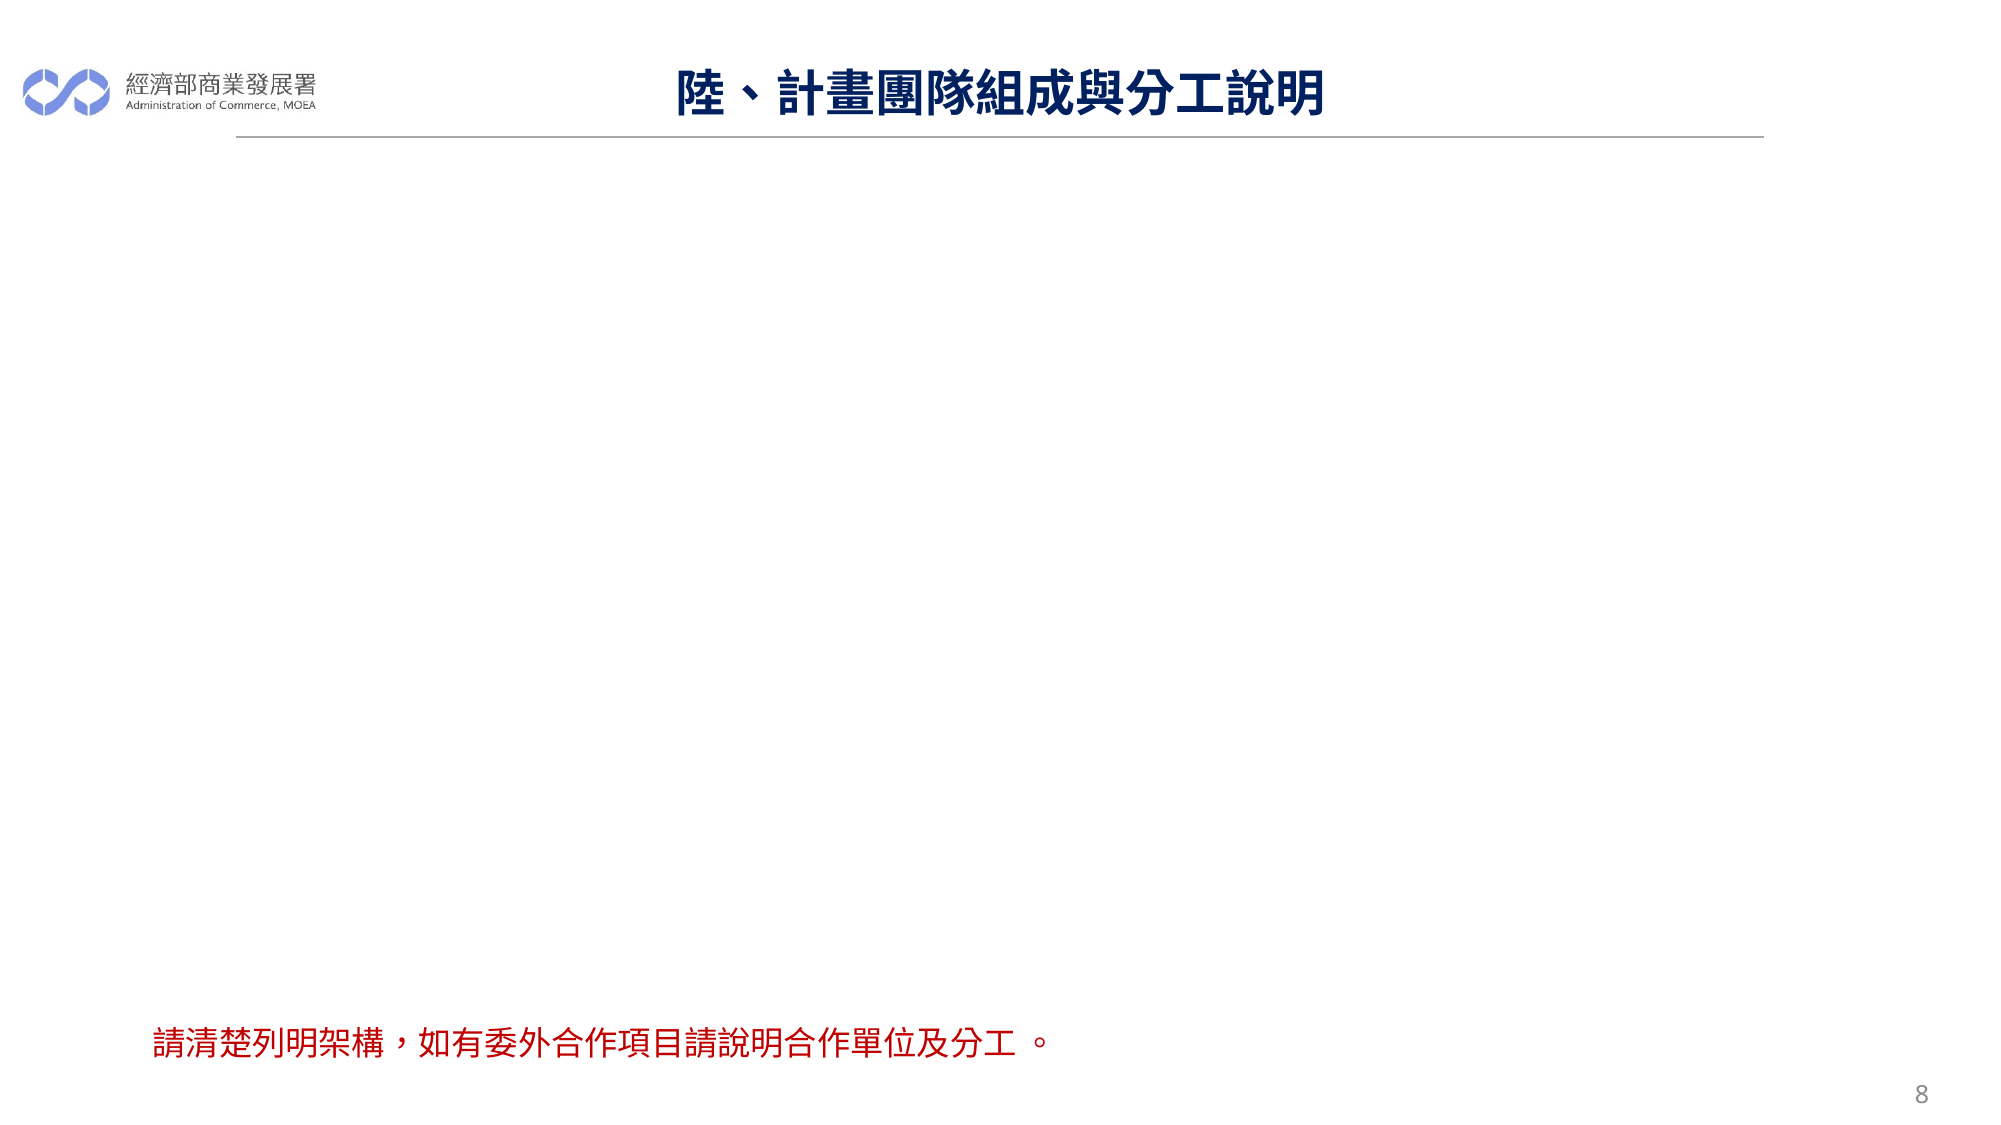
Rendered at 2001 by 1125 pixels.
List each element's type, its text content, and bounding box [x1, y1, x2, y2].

title 陸、計畫團隊組成與分工說明 [338, 46, 1662, 136]
text_box 請清楚列明架構，如有委外合作項目請說明合作單位及分工 。 [137, 1016, 1460, 1070]
text_box 7 [1899, 1065, 2000, 1125]
